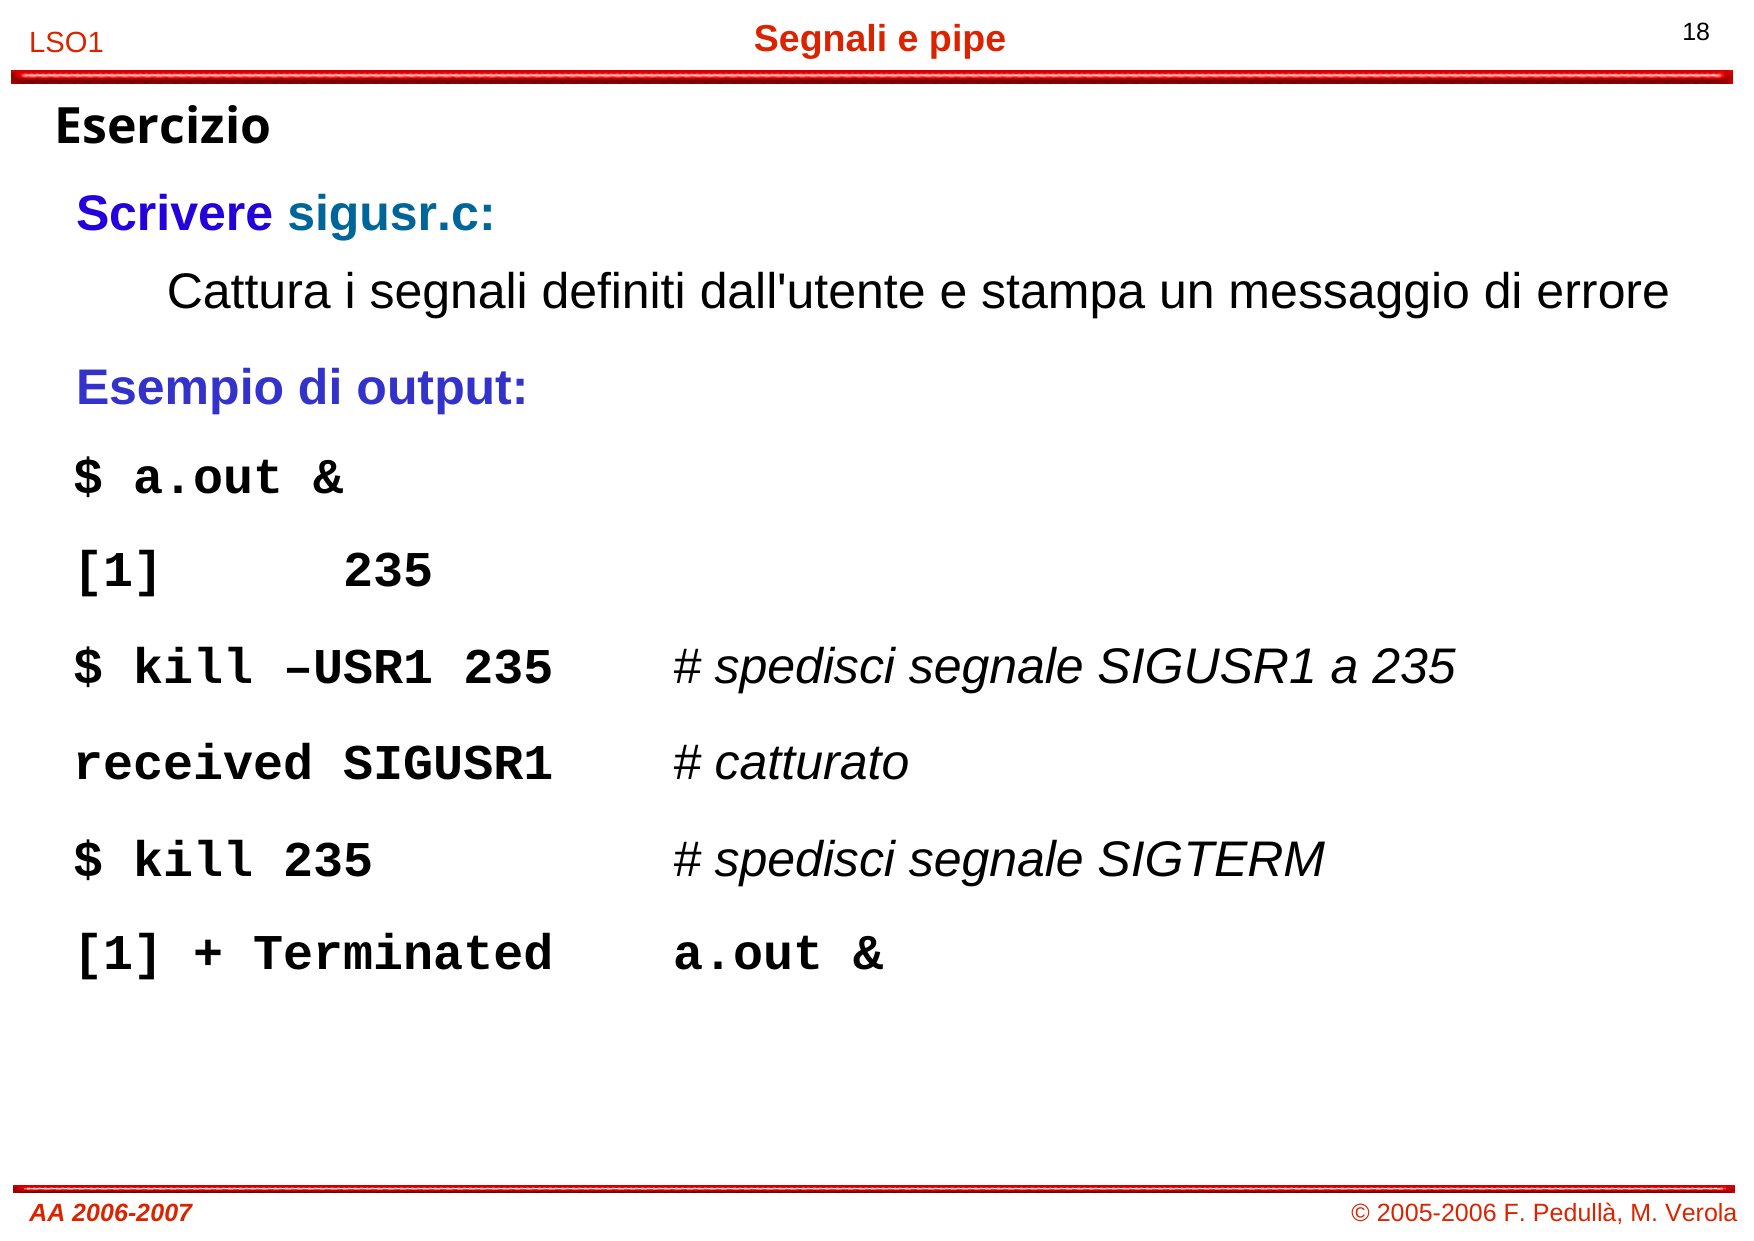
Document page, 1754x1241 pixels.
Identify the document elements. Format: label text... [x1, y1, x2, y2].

list Scrivere sigusr.c: Cattura i segnali definiti dall'utente e stampa un messaggio di errore Esempio di output: $ a.out & [1] 235 $ kill –USR1 235 # spedisci segnale SIGUSR1 a 235 received SIGUSR1 # catturato $ kill 235 # spedisci segnale SIGTERM [1] + Terminated a.out & [58, 177, 1696, 1063]
picture [11, 70, 1733, 84]
title Esercizio [40, 78, 1714, 174]
picture [13, 1185, 1735, 1193]
